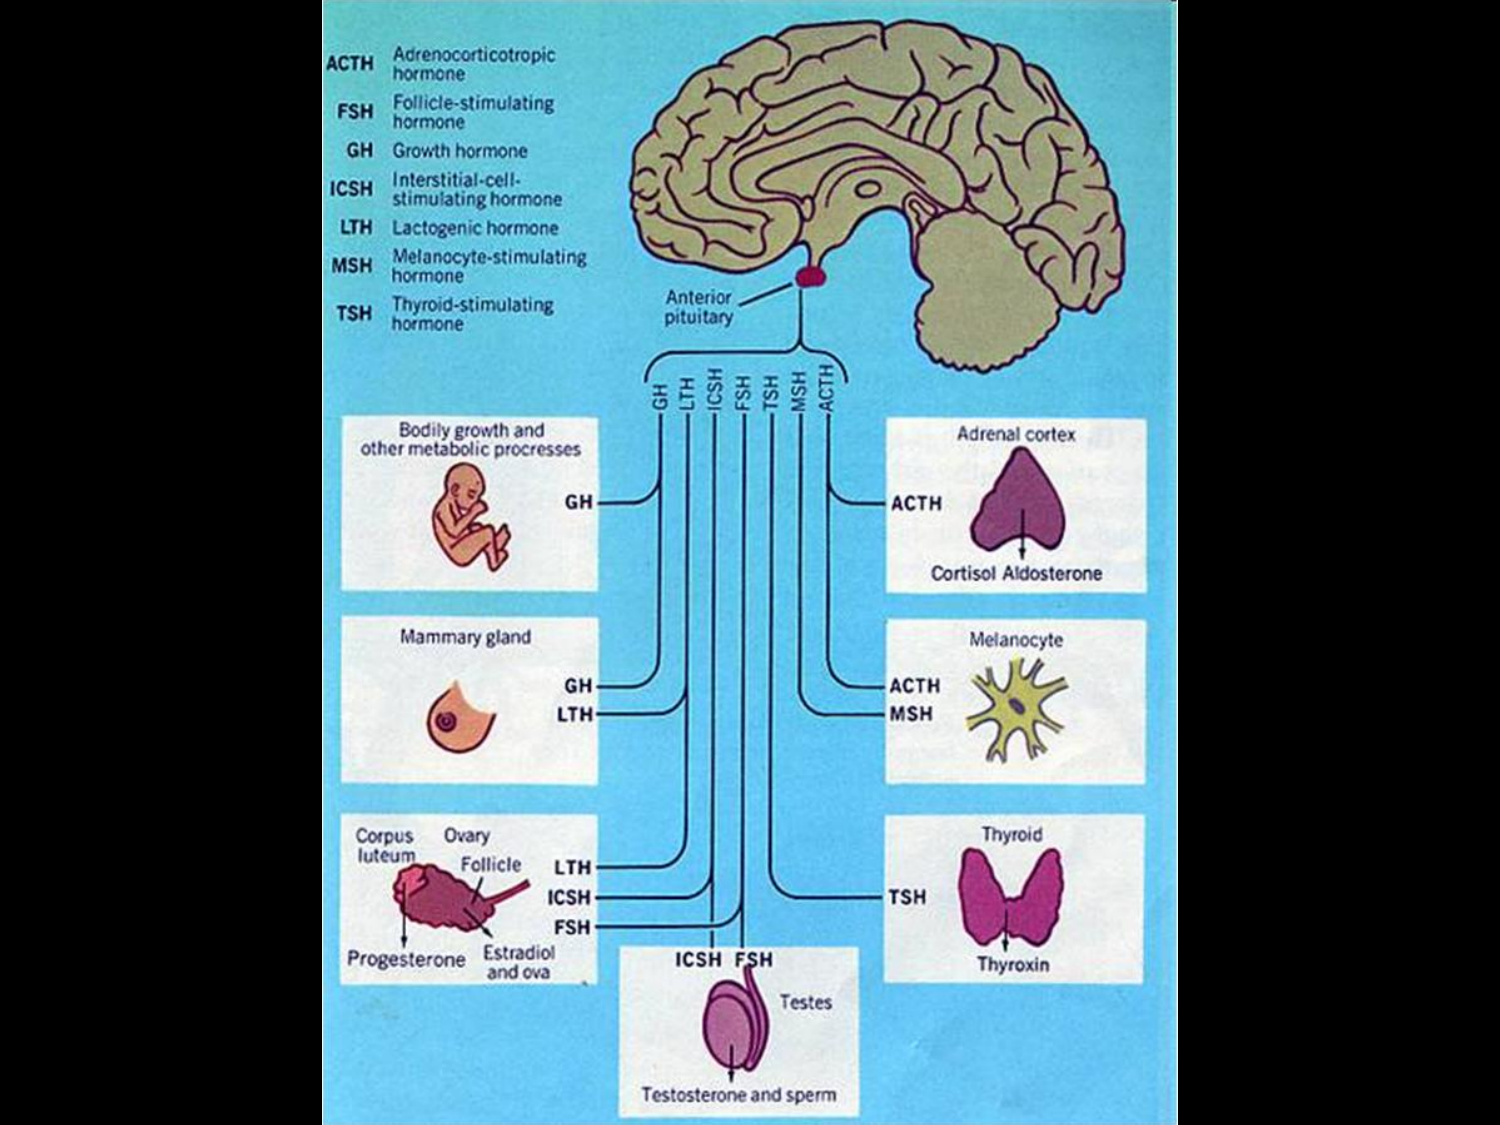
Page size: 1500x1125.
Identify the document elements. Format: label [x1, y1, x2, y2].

picture [322, 0, 1178, 1125]
